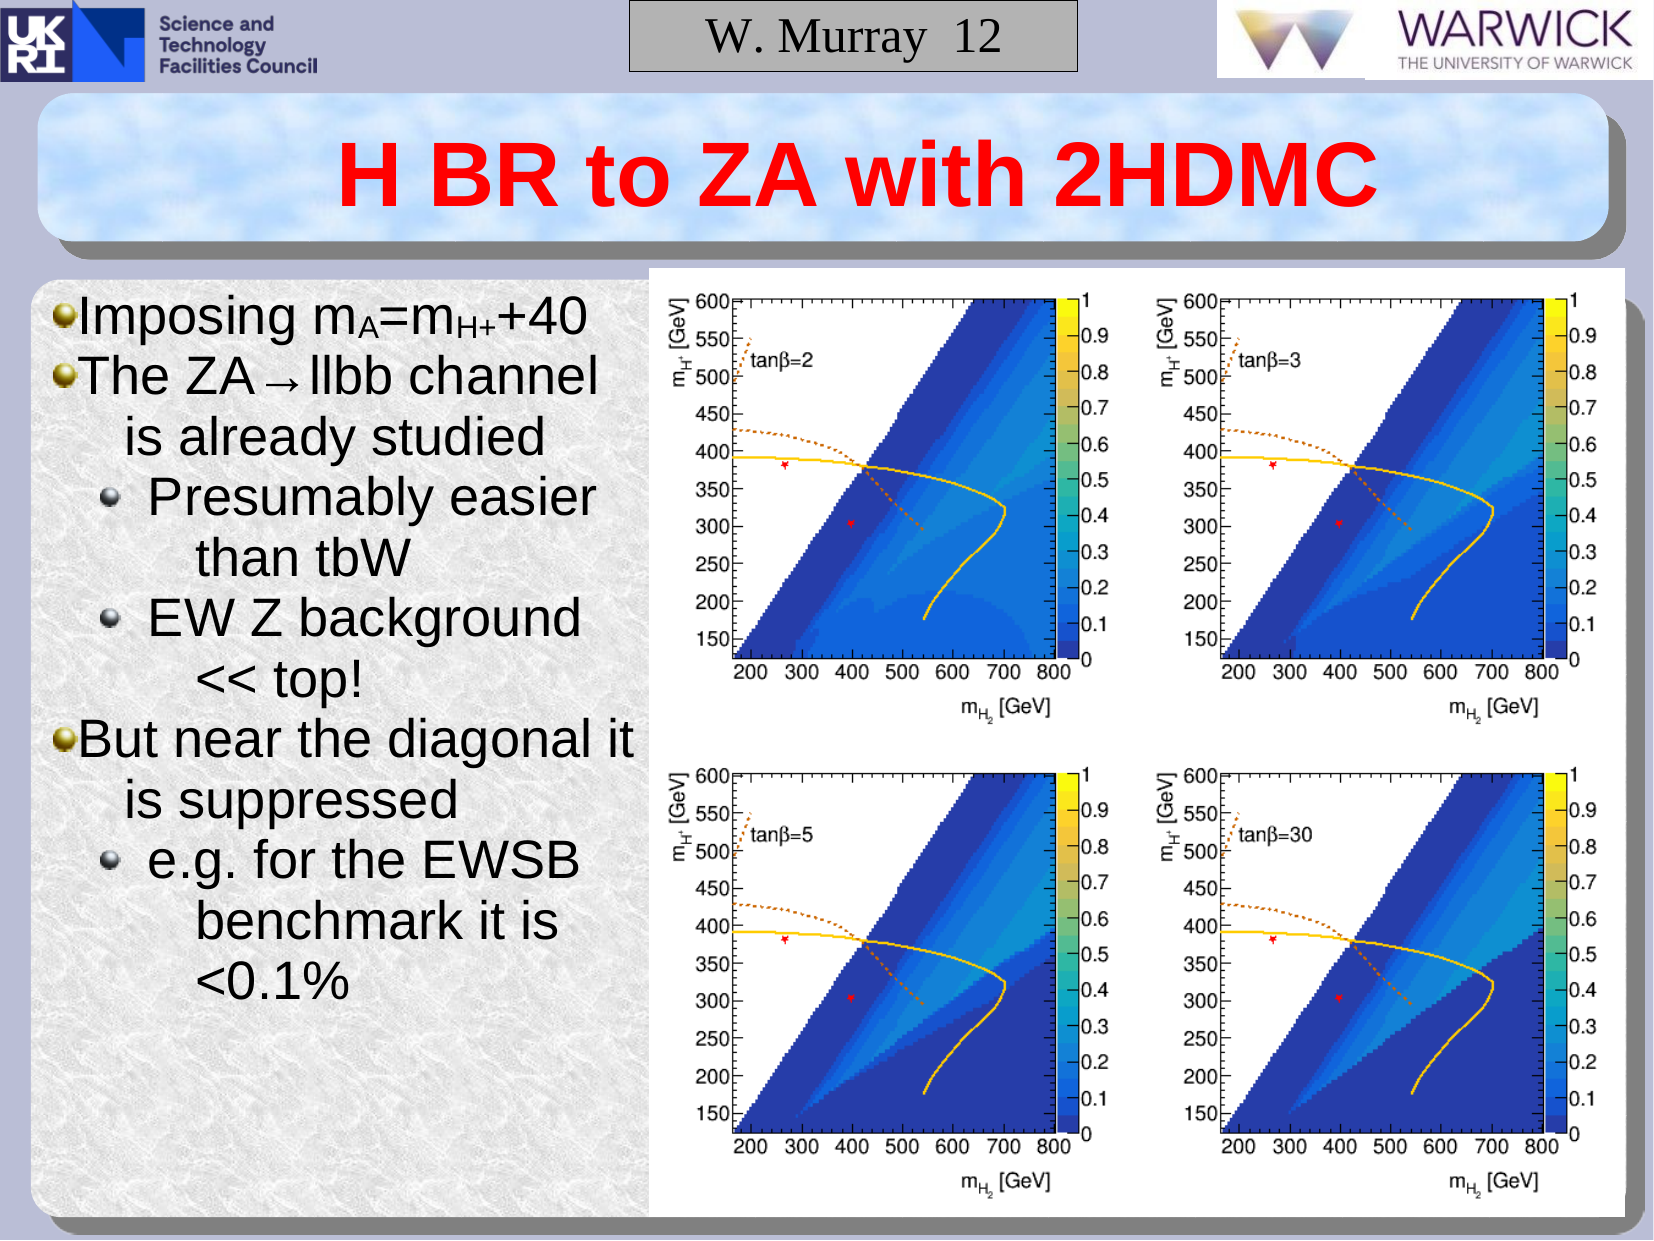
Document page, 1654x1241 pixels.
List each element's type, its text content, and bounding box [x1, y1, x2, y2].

picture [0, 0, 317, 82]
list Imposing mA=mH++40 The ZA→llbb channel is already studied Presumably easier than tbW EW Z background << top! But near the diagonal it is suppressed e.g. for the EWSB benchmark it is <0.1% [53, 285, 649, 1194]
picture [30, 268, 1627, 1218]
picture [1217, 0, 1654, 80]
title H BR to ZA with 2HDMC [90, 101, 1584, 249]
picture [37, 93, 1609, 242]
